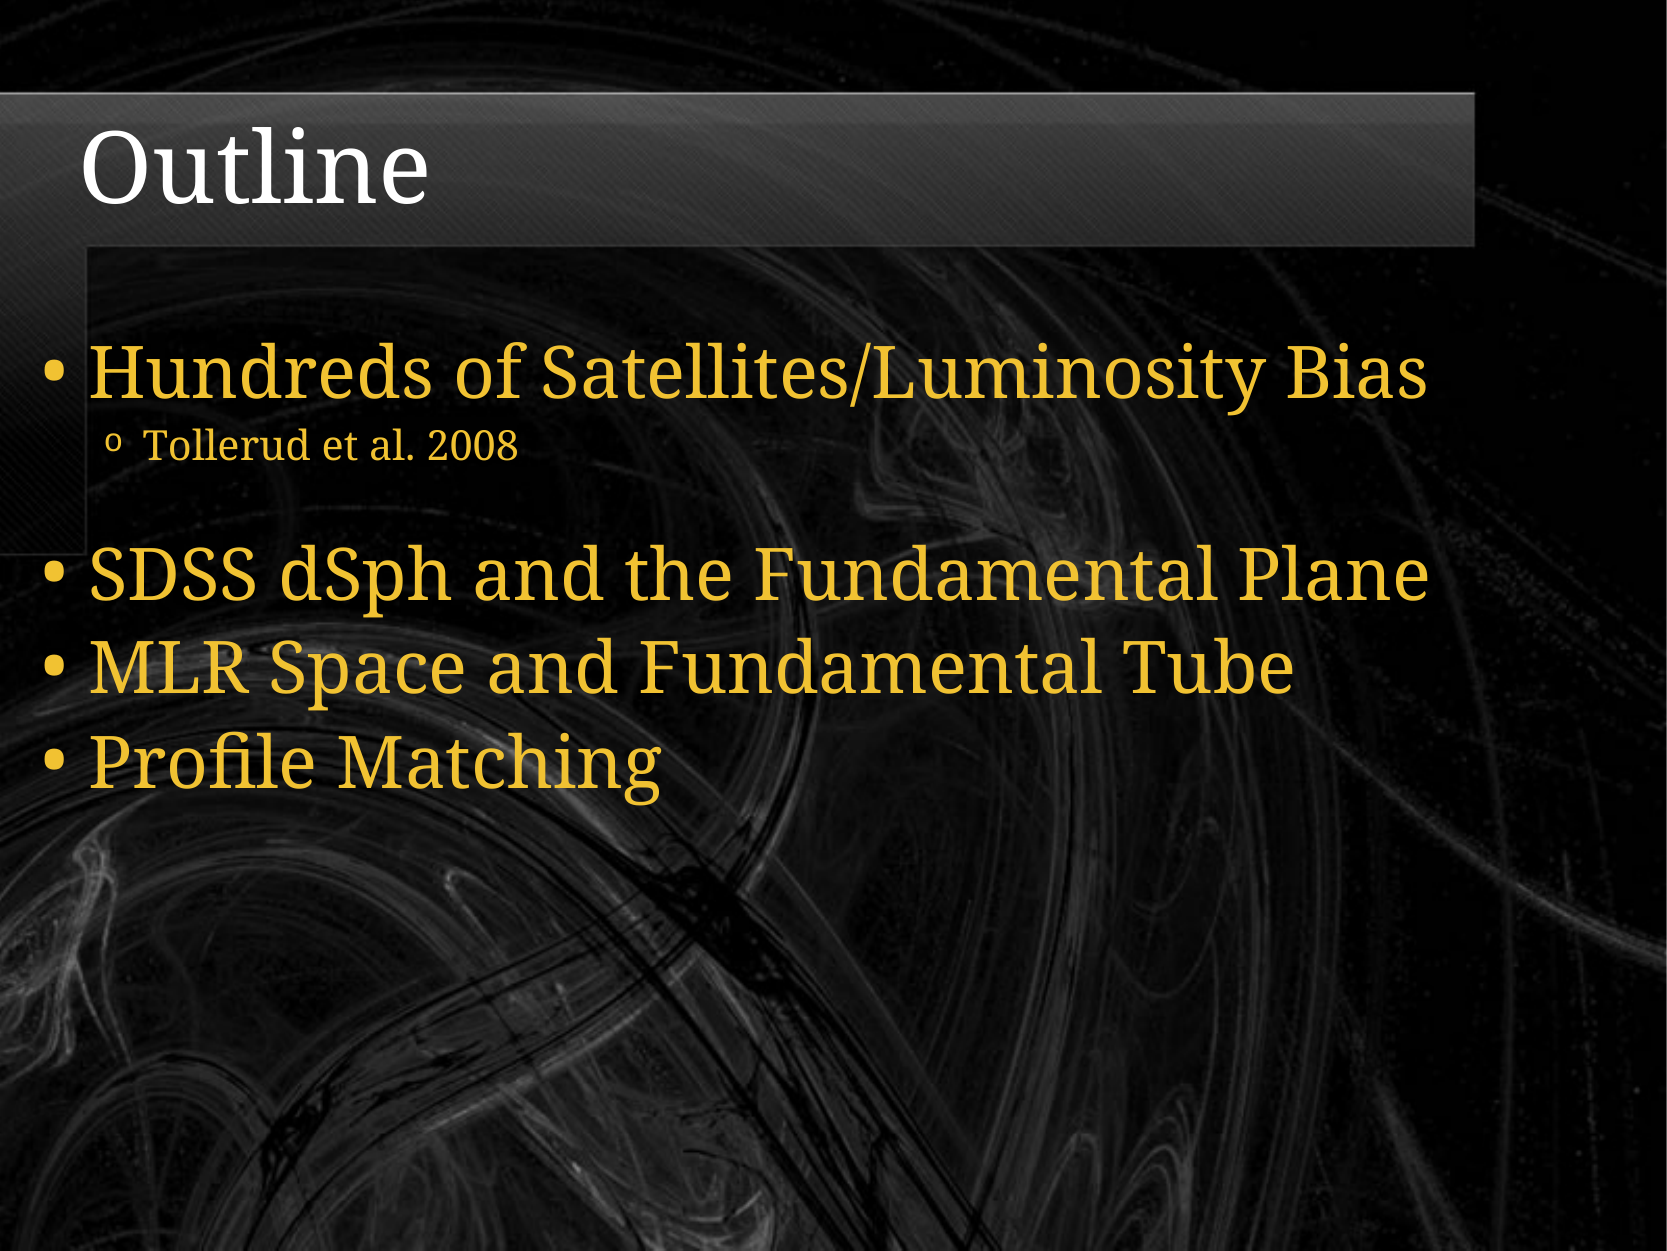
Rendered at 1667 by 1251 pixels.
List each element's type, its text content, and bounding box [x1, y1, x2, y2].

title Outline [78, 99, 1665, 250]
picture [0, 0, 1667, 1251]
list Hundreds of Satellites/Luminosity Bias Tollerud et al. 2008 SDSS dSph and the Fundamental Plane MLR Space and Fundamental Tube Profile Matching [25, 323, 1506, 934]
